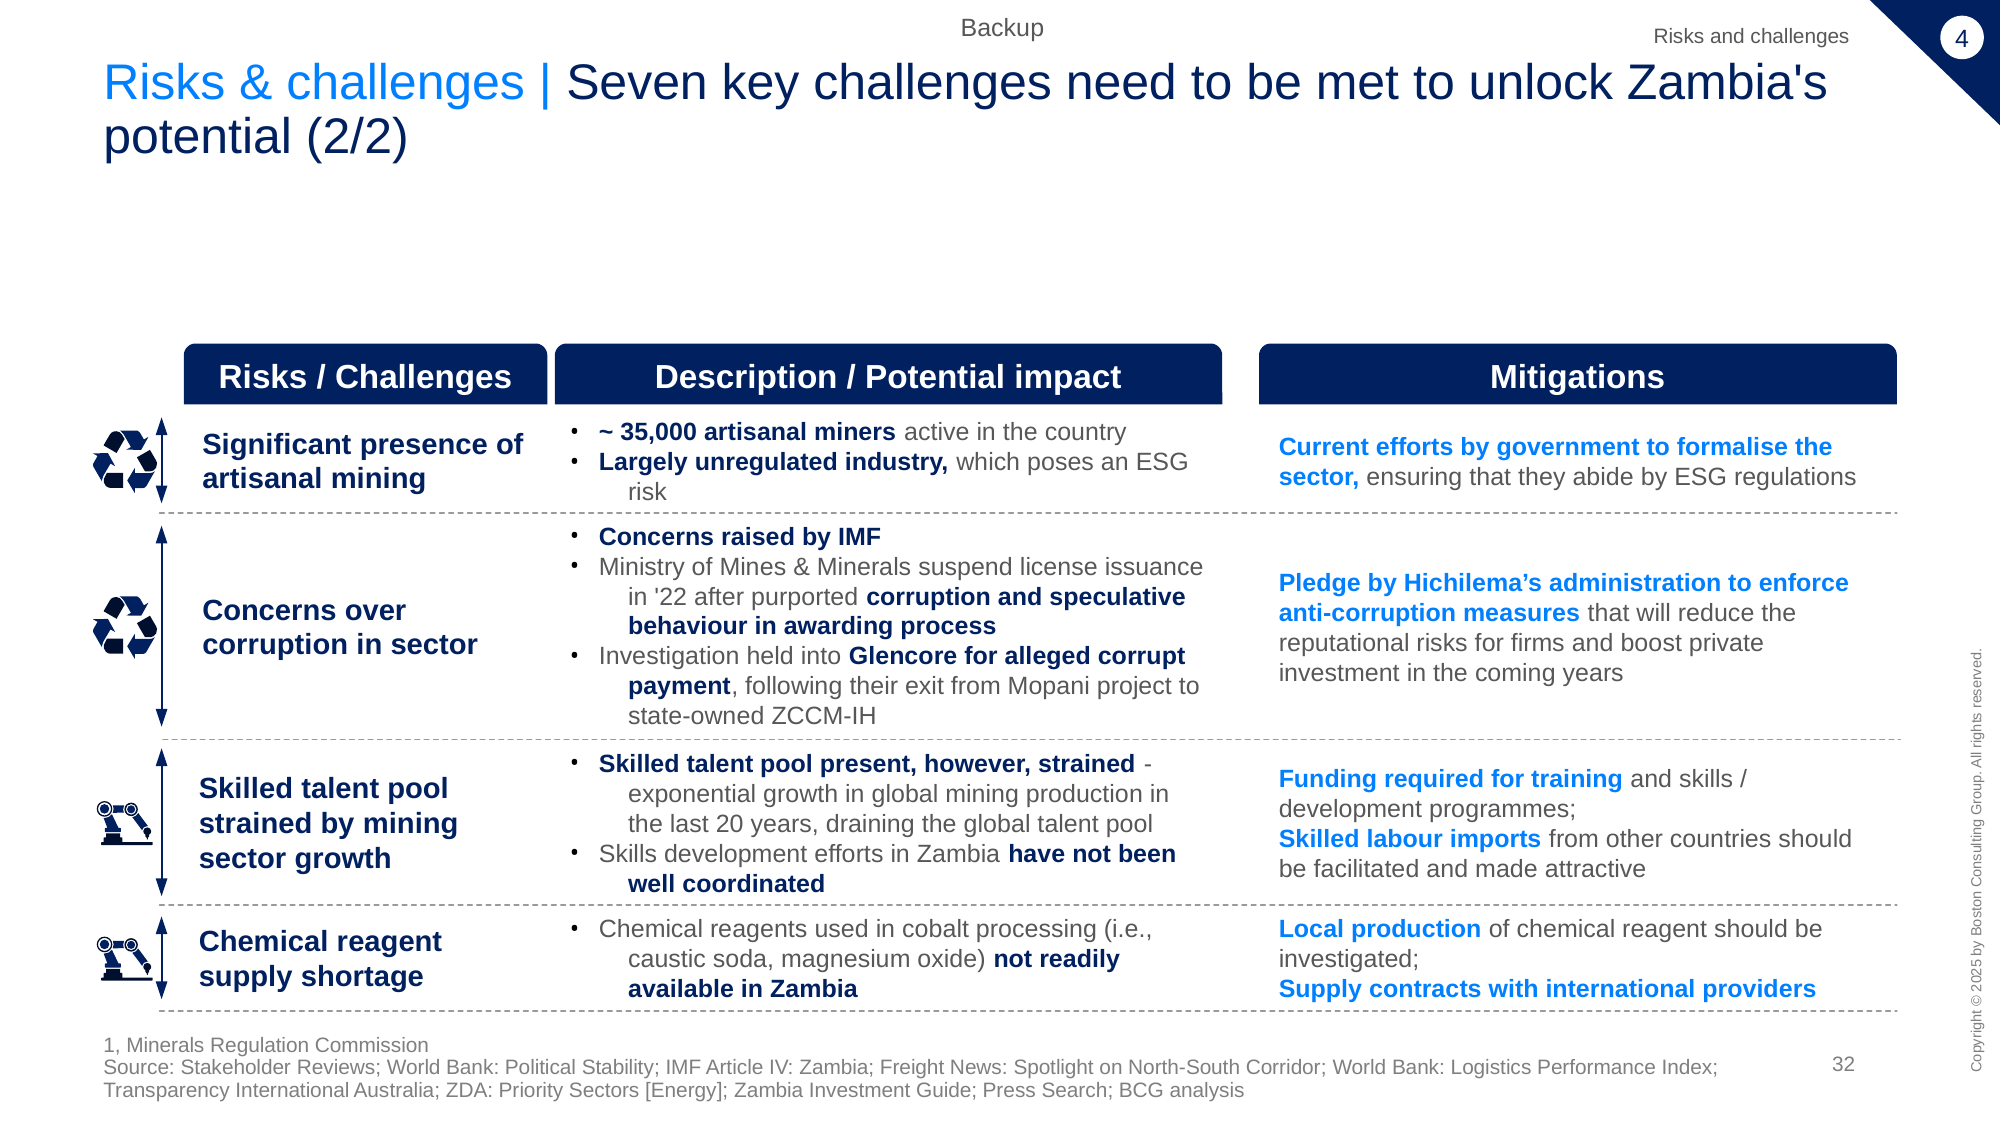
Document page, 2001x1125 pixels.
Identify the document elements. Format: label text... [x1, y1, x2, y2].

text_box Description / Potential impact [554, 343, 1223, 405]
text_box [93, 618, 124, 654]
text_box Skilled talent pool present, however, strained - exponential growth in global mining production in the last 20 years, draining the global talent pool Skills development efforts in Zambia have not been well coordinated [554, 740, 1223, 904]
title Risks & challenges | Seven key challenges need to be met to unlock Zambia's potential (2/2) [103, 55, 1897, 166]
text_box Local production of chemical reagent should be investigated; Supply contracts with international providers [1263, 904, 1901, 1011]
text_box Mitigations [1259, 343, 1897, 405]
text_box [127, 615, 158, 660]
text_box Risks and challenges [1653, 14, 1892, 56]
text_box 4 [1940, 15, 1984, 60]
text_box ~ 35,000 artisanal miners active in the country Largely unregulated industry, which poses an ESG risk [554, 407, 1223, 512]
text_box 1, Minerals Regulation Commission Source: Stakeholder Reviews; World Bank: Political Stability; IMF Article IV: Zambia; Freight News: Spotlight on North-South Corridor; World Bank: Logistics Performance Index; Transparency International Australia; ZDA: Priority Sectors [Energy]; Zambia Investment Guide; Press Search; BCG analysis [103, 1034, 1897, 1102]
text_box Pledge by Hichilema’s administration to enforce anti-corruption measures that will reduce the reputational risks for firms and boost private investment in the coming years [1263, 558, 1901, 695]
text_box Risks / Challenges [183, 343, 548, 405]
text_box Concerns over corruption in sector [187, 583, 551, 670]
text_box [1869, 0, 2000, 126]
text_box [103, 596, 149, 619]
text_box Significant presence of artisanal mining [187, 417, 551, 504]
text_box Concerns raised by IMF Ministry of Mines & Minerals suspend license issuance in '22 after purported corruption and speculative behaviour in awarding process Investigation held into Glencore for alleged corrupt payment, following their exit from Mopani project to state-owned ZCCM-IH [554, 512, 1223, 740]
text_box Chemical reagents used in cobalt processing (i.e., caustic soda, magnesium oxide) not readily available in Zambia [554, 904, 1223, 1011]
text_box Chemical reagent supply shortage [183, 914, 548, 1001]
text_box Current efforts by government to formalise the sector, ensuring that they abide by ESG regulations [1263, 422, 1901, 499]
text_box [96, 936, 153, 981]
text_box [93, 453, 124, 488]
text_box [96, 801, 153, 846]
text_box Skilled talent pool strained by mining sector growth [183, 761, 548, 883]
picture [857, 0, 1144, 58]
text_box [127, 449, 158, 494]
text_box Funding required for training and skills / development programmes; Skilled labour imports from other countries should be facilitated and made attractive [1263, 754, 1901, 891]
text_box [103, 430, 149, 453]
